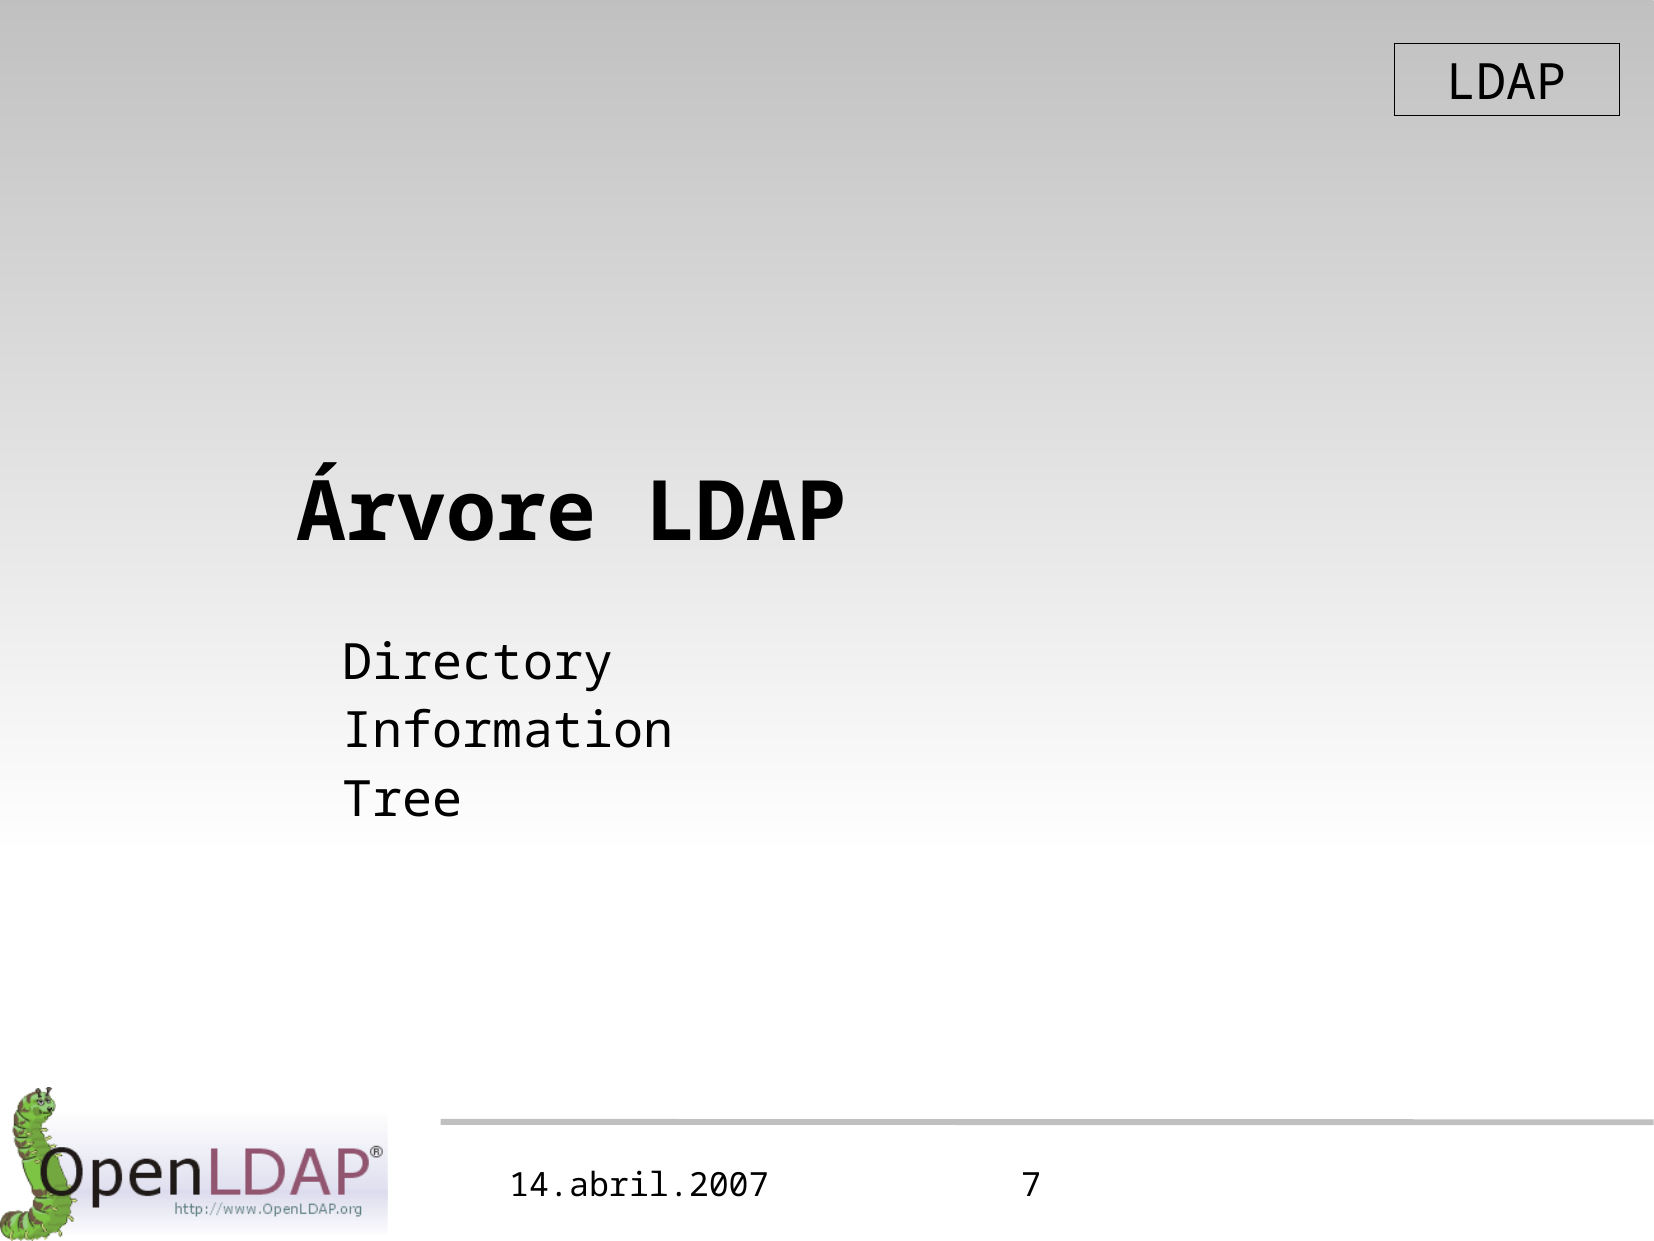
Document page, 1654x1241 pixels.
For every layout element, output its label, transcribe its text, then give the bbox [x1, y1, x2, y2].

text_box Directory Information Tree [342, 626, 673, 812]
text_box LDAP [1394, 43, 1620, 116]
picture [0, 1087, 388, 1241]
text_box Árvore LDAP [296, 451, 1409, 555]
